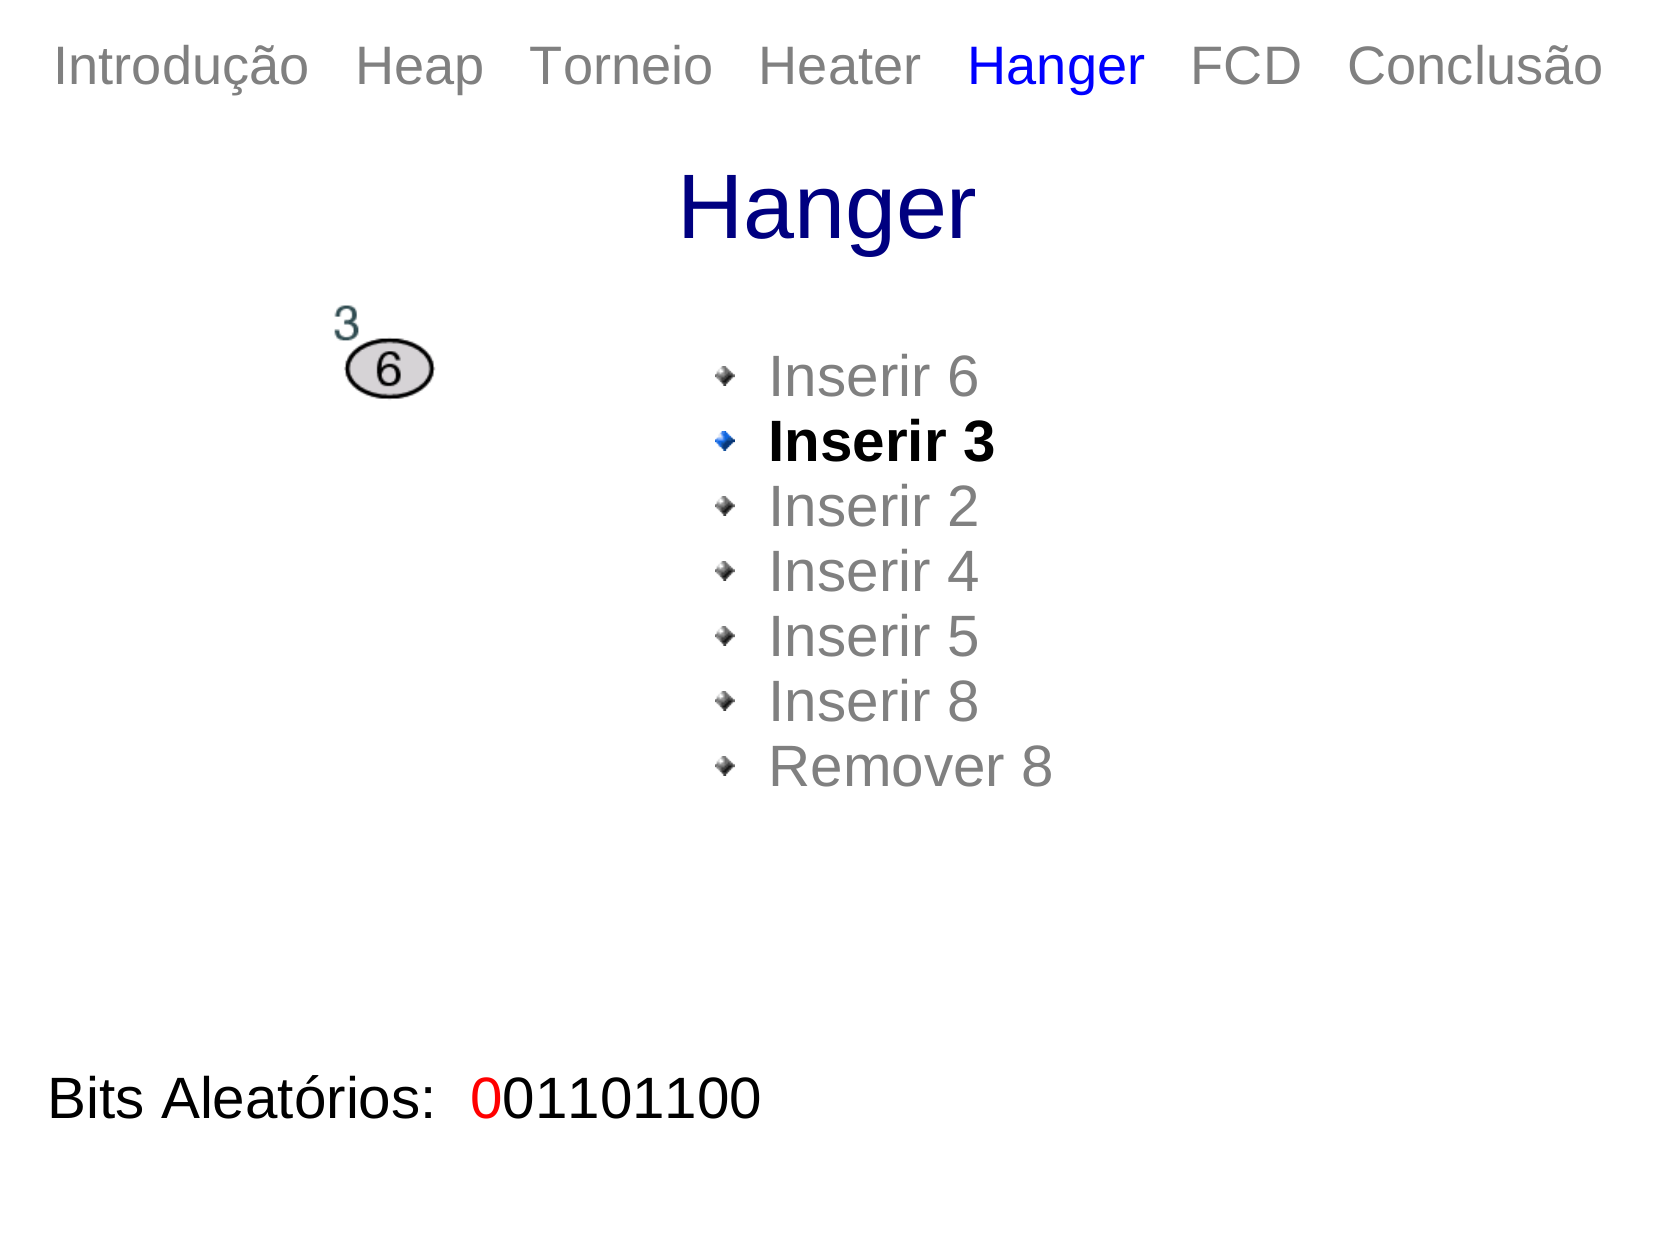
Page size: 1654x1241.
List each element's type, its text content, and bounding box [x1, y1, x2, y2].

picture [321, 287, 440, 413]
text_box Introdução Heap Torneio Heater Hanger FCD Conclusão [30, 35, 1629, 96]
list Bits Aleatórios: 001101100 [30, 1066, 1572, 1198]
title Hanger [121, 102, 1534, 311]
list Inserir 6 Inserir 3 Inserir 2 Inserir 4 Inserir 5 Inserir 8 Remover 8 [697, 343, 1535, 1066]
